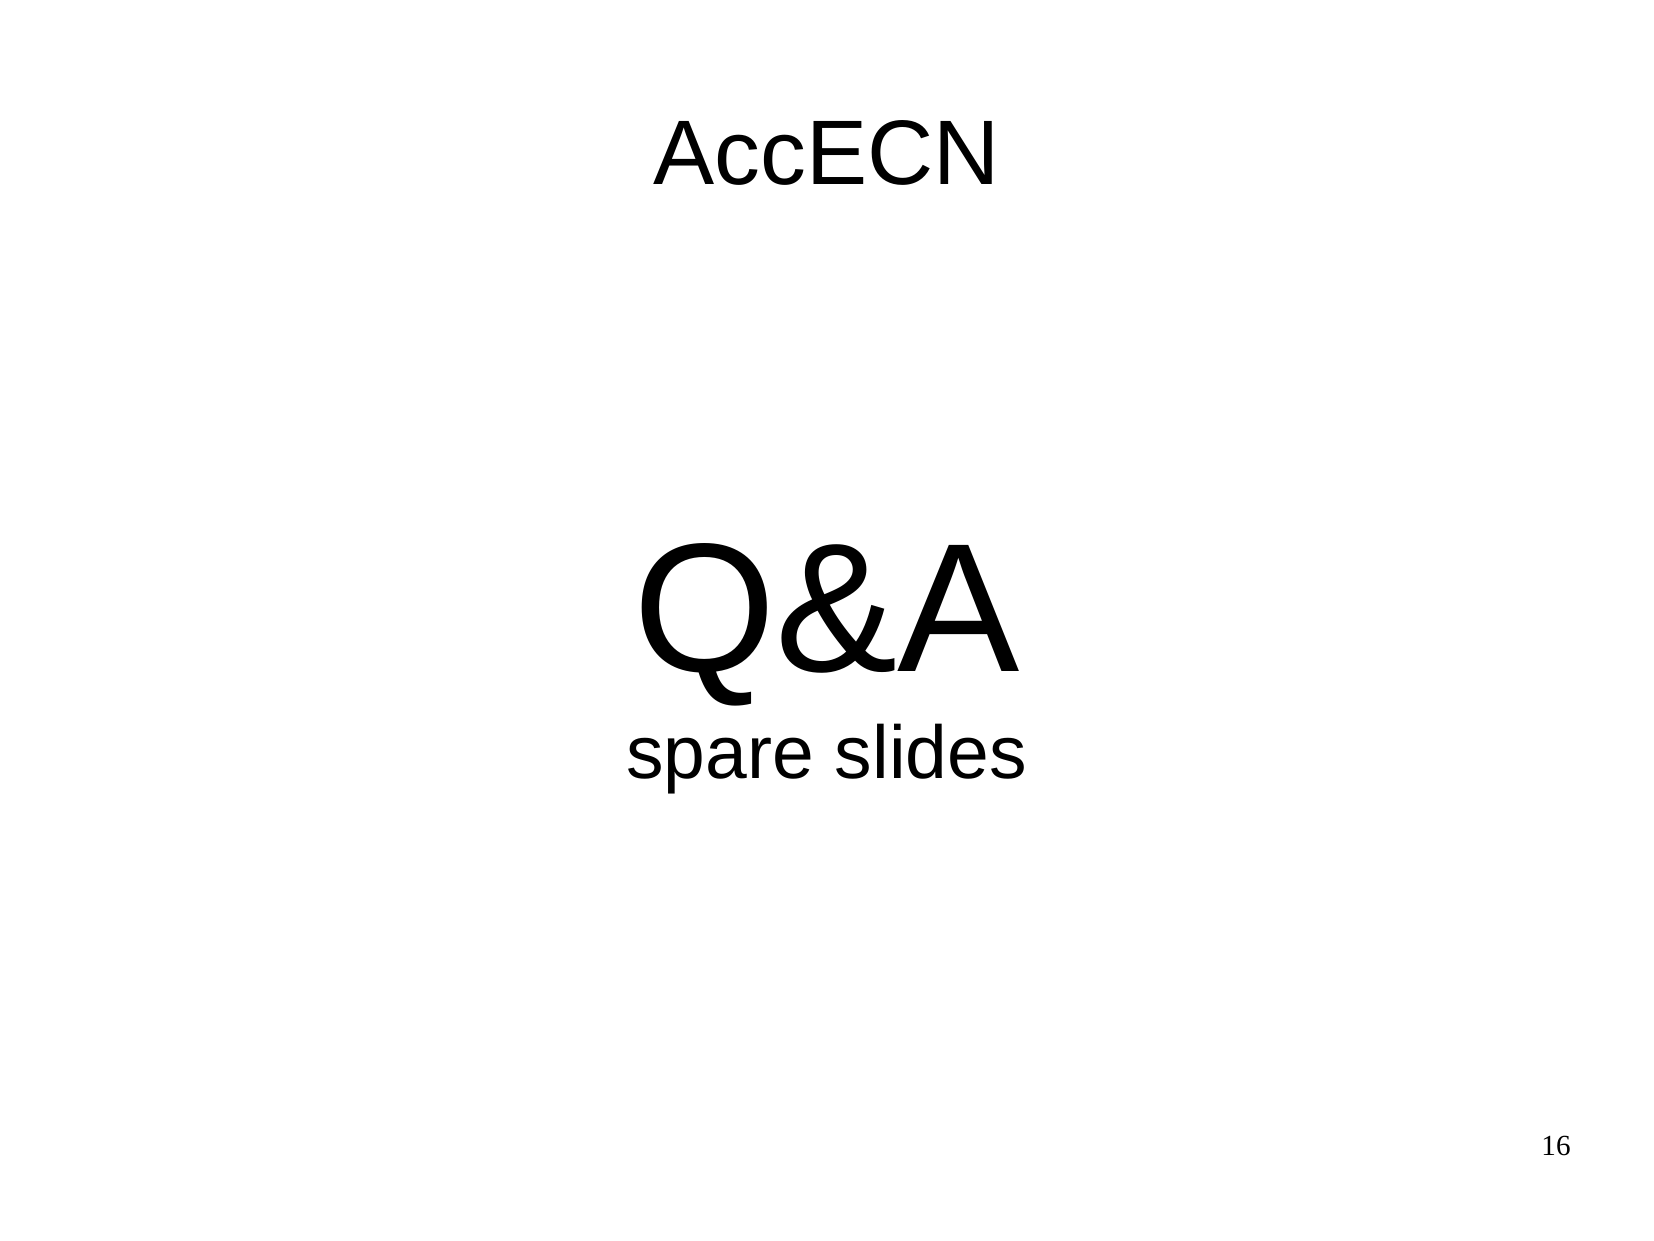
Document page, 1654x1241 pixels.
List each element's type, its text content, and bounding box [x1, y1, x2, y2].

subtitle Q&A spare slides [82, 290, 1571, 1010]
title AccECN [82, 49, 1571, 257]
